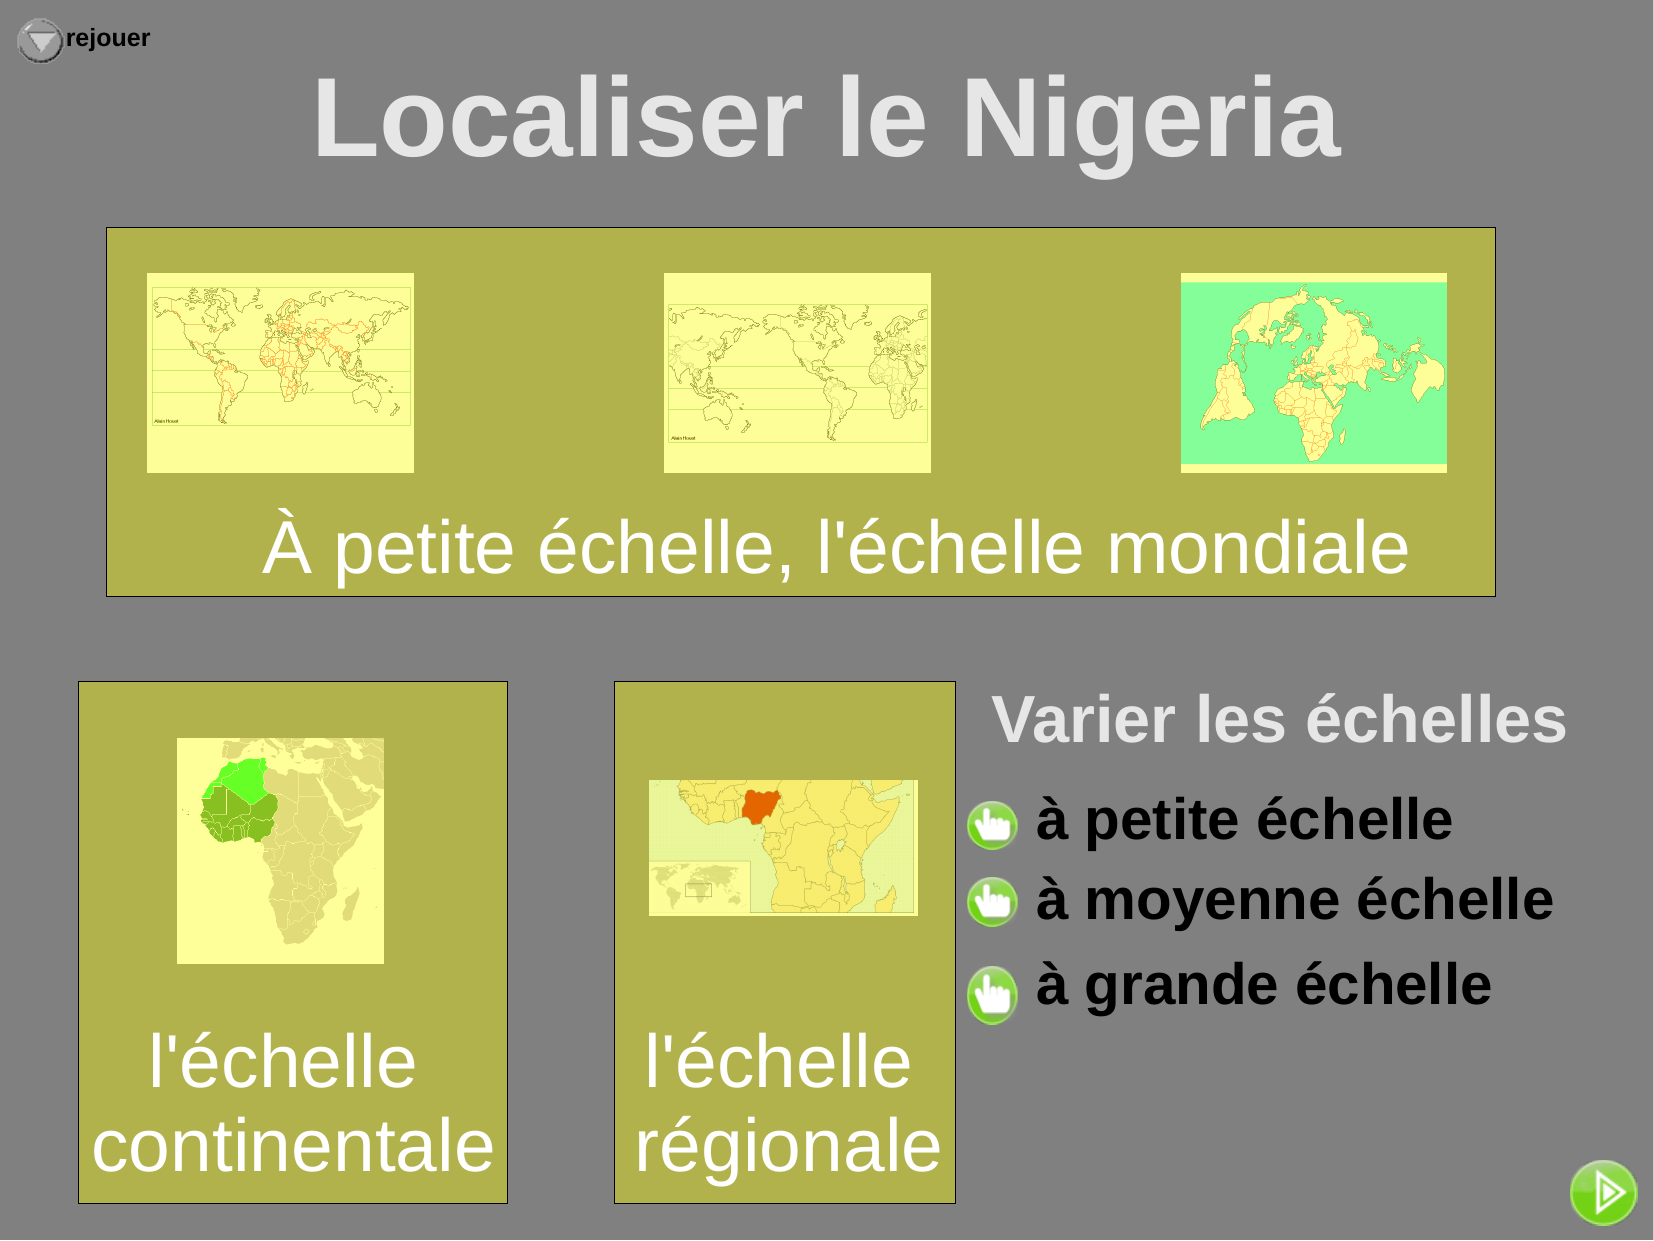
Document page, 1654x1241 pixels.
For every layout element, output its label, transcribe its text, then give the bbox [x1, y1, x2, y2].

text_box à grande échelle [1021, 944, 1572, 1026]
picture [967, 966, 1018, 1025]
picture [967, 801, 1018, 850]
title Localiser le Nigeria [82, 13, 1571, 222]
text_box Varier les échelles [976, 674, 1584, 779]
text_box à petite échelle [1021, 779, 1572, 859]
picture [15, 16, 66, 67]
picture [1570, 1160, 1638, 1226]
text_box [106, 227, 1496, 597]
text_box À petite échelle, l'échelle mondiale [247, 498, 1427, 598]
text_box rejouer [51, 15, 166, 60]
text_box à moyenne échelle [1021, 859, 1654, 941]
text_box [614, 681, 956, 1204]
picture [967, 877, 1018, 927]
text_box l'échelle régionale [620, 1012, 959, 1195]
text_box l'échelle continentale [76, 1012, 512, 1195]
text_box [78, 1195, 508, 1204]
text_box [78, 681, 508, 1012]
